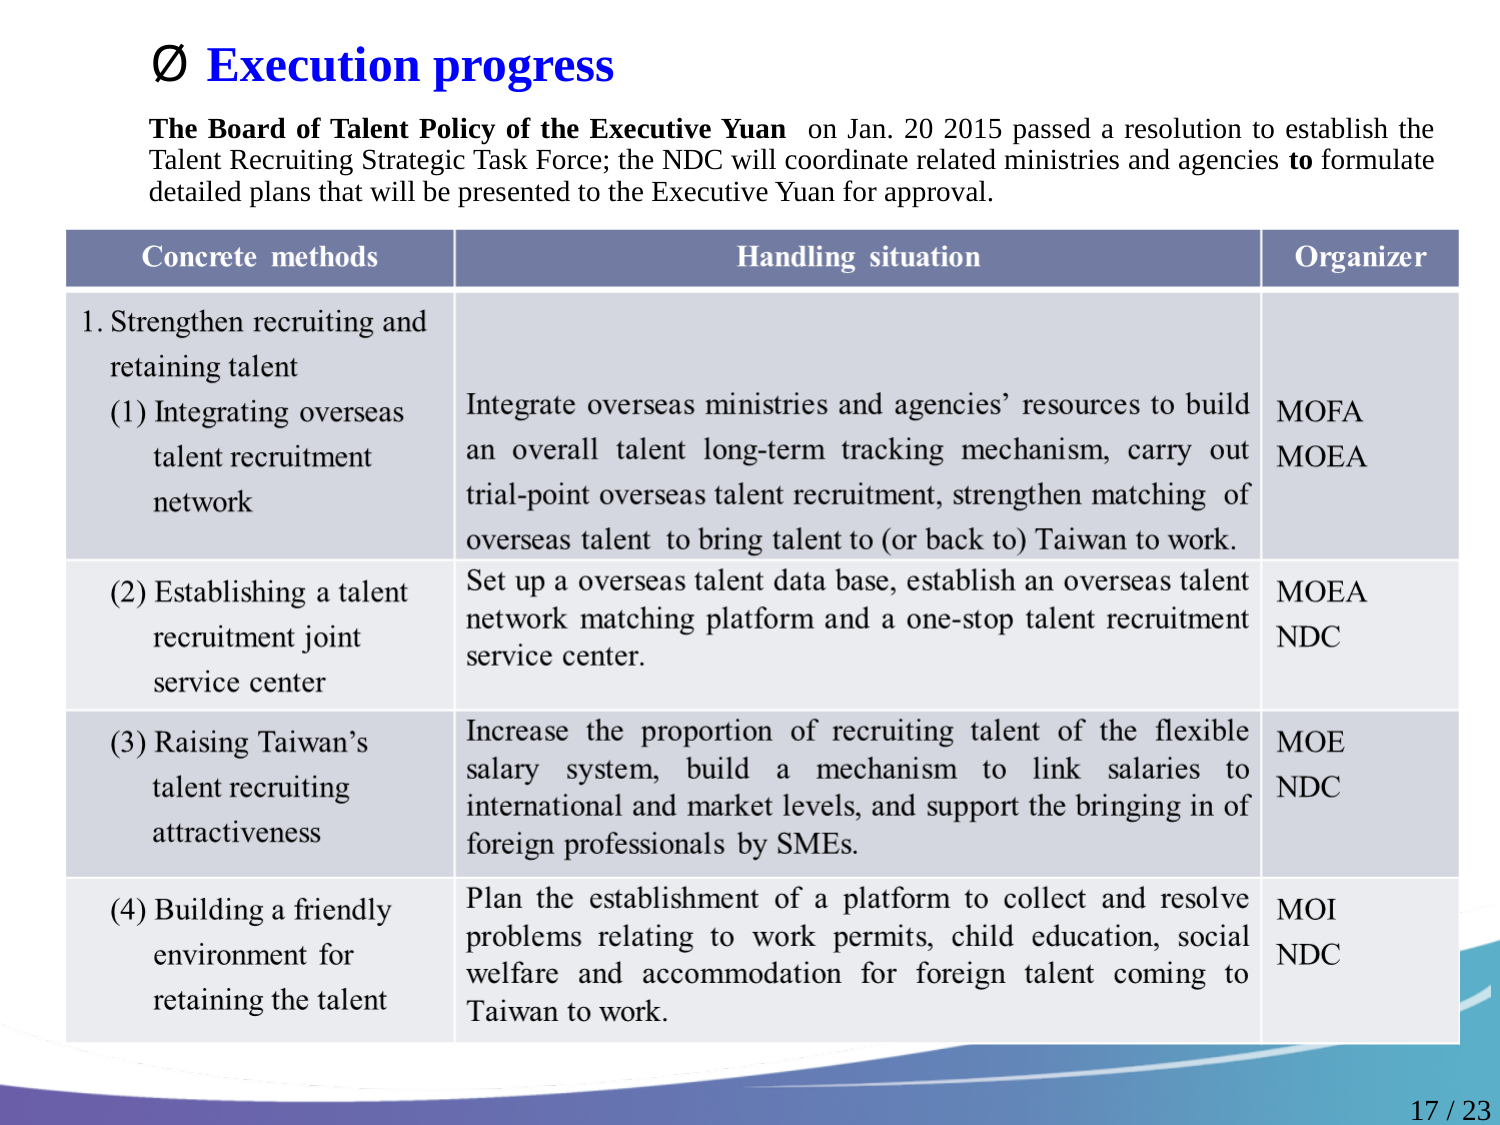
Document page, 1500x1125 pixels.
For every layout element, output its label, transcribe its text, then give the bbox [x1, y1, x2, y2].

text_box Execution progress The Board of Talent Policy of the Executive Yuan on Jan. 20 2015 passed a resolution to establish the Talent Recruiting Strategic Task Force; the NDC will coordinate related ministries and agencies to formulate detailed plans that will be presented to the Executive Yuan for approval. [17, 30, 1459, 209]
picture [65, 228, 1460, 1046]
